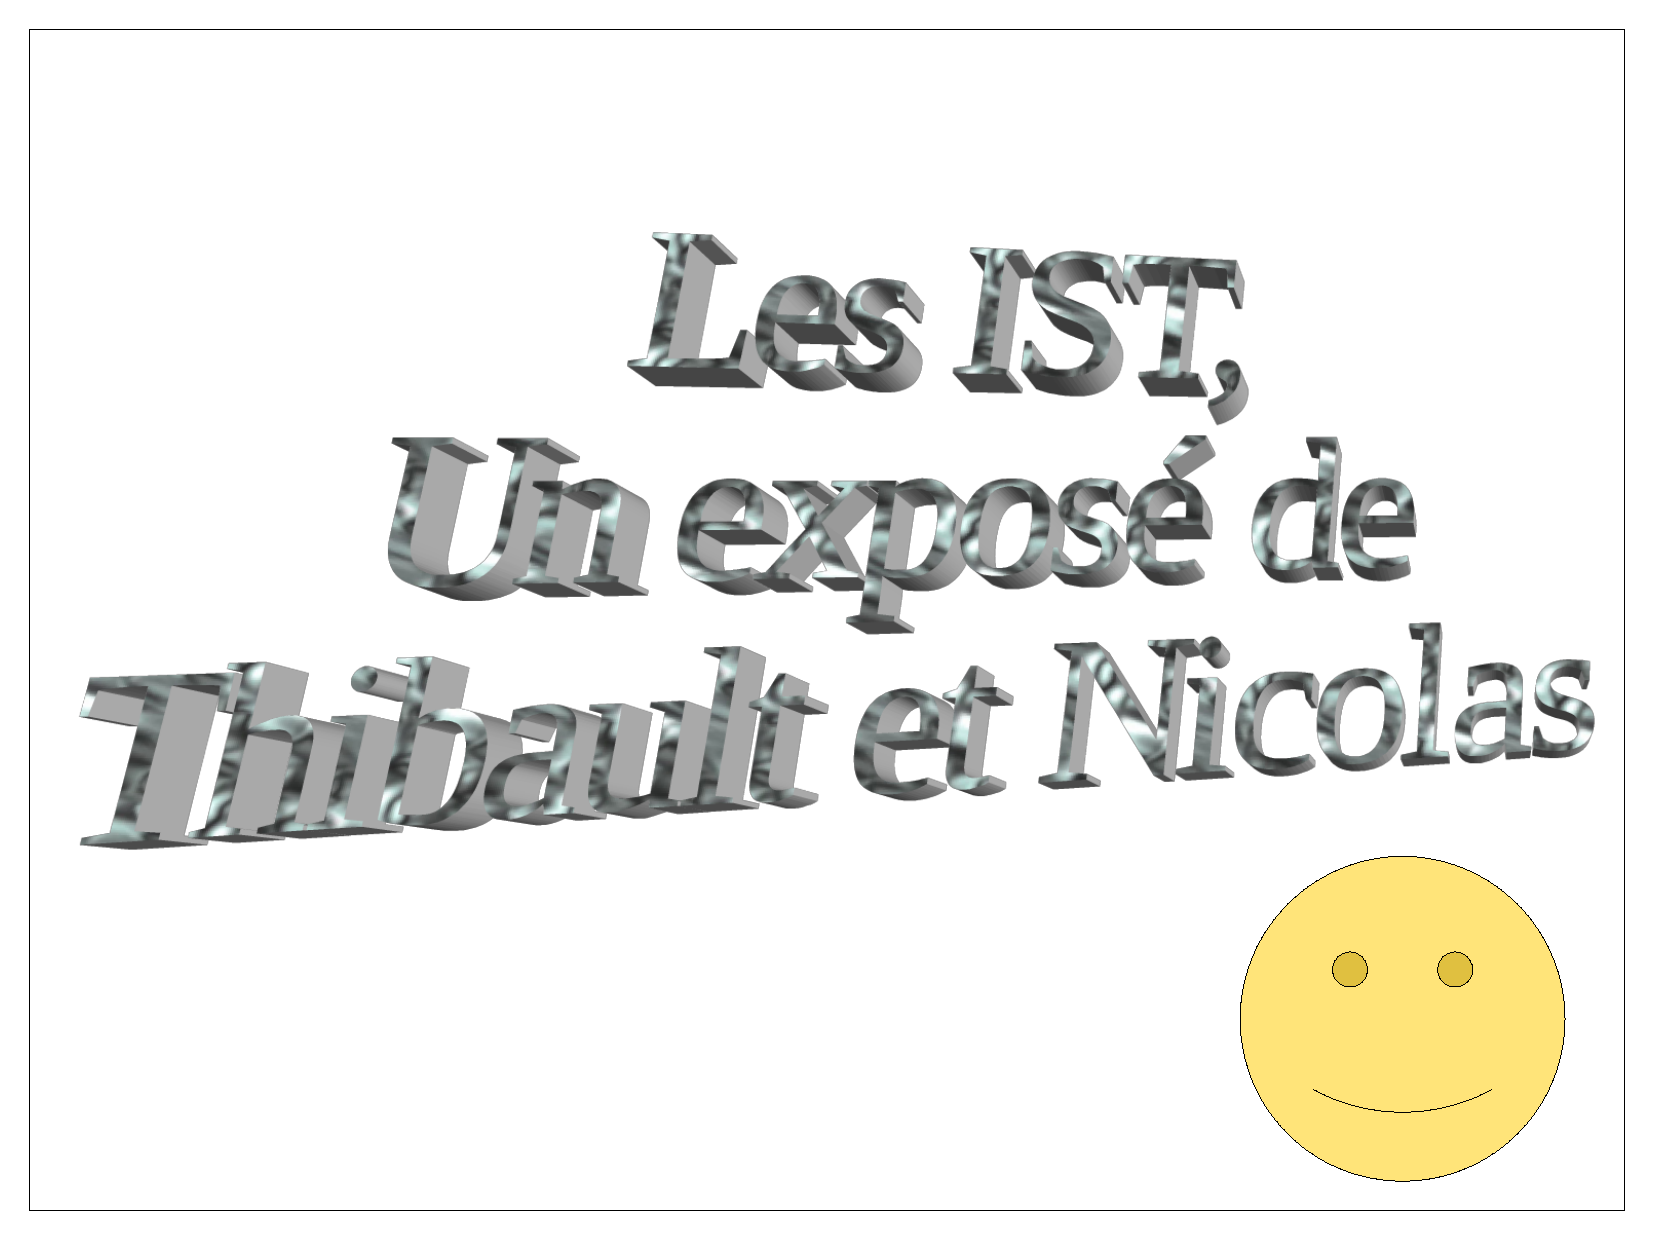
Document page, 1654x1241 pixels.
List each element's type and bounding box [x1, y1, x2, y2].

text_box [1240, 856, 1566, 1182]
